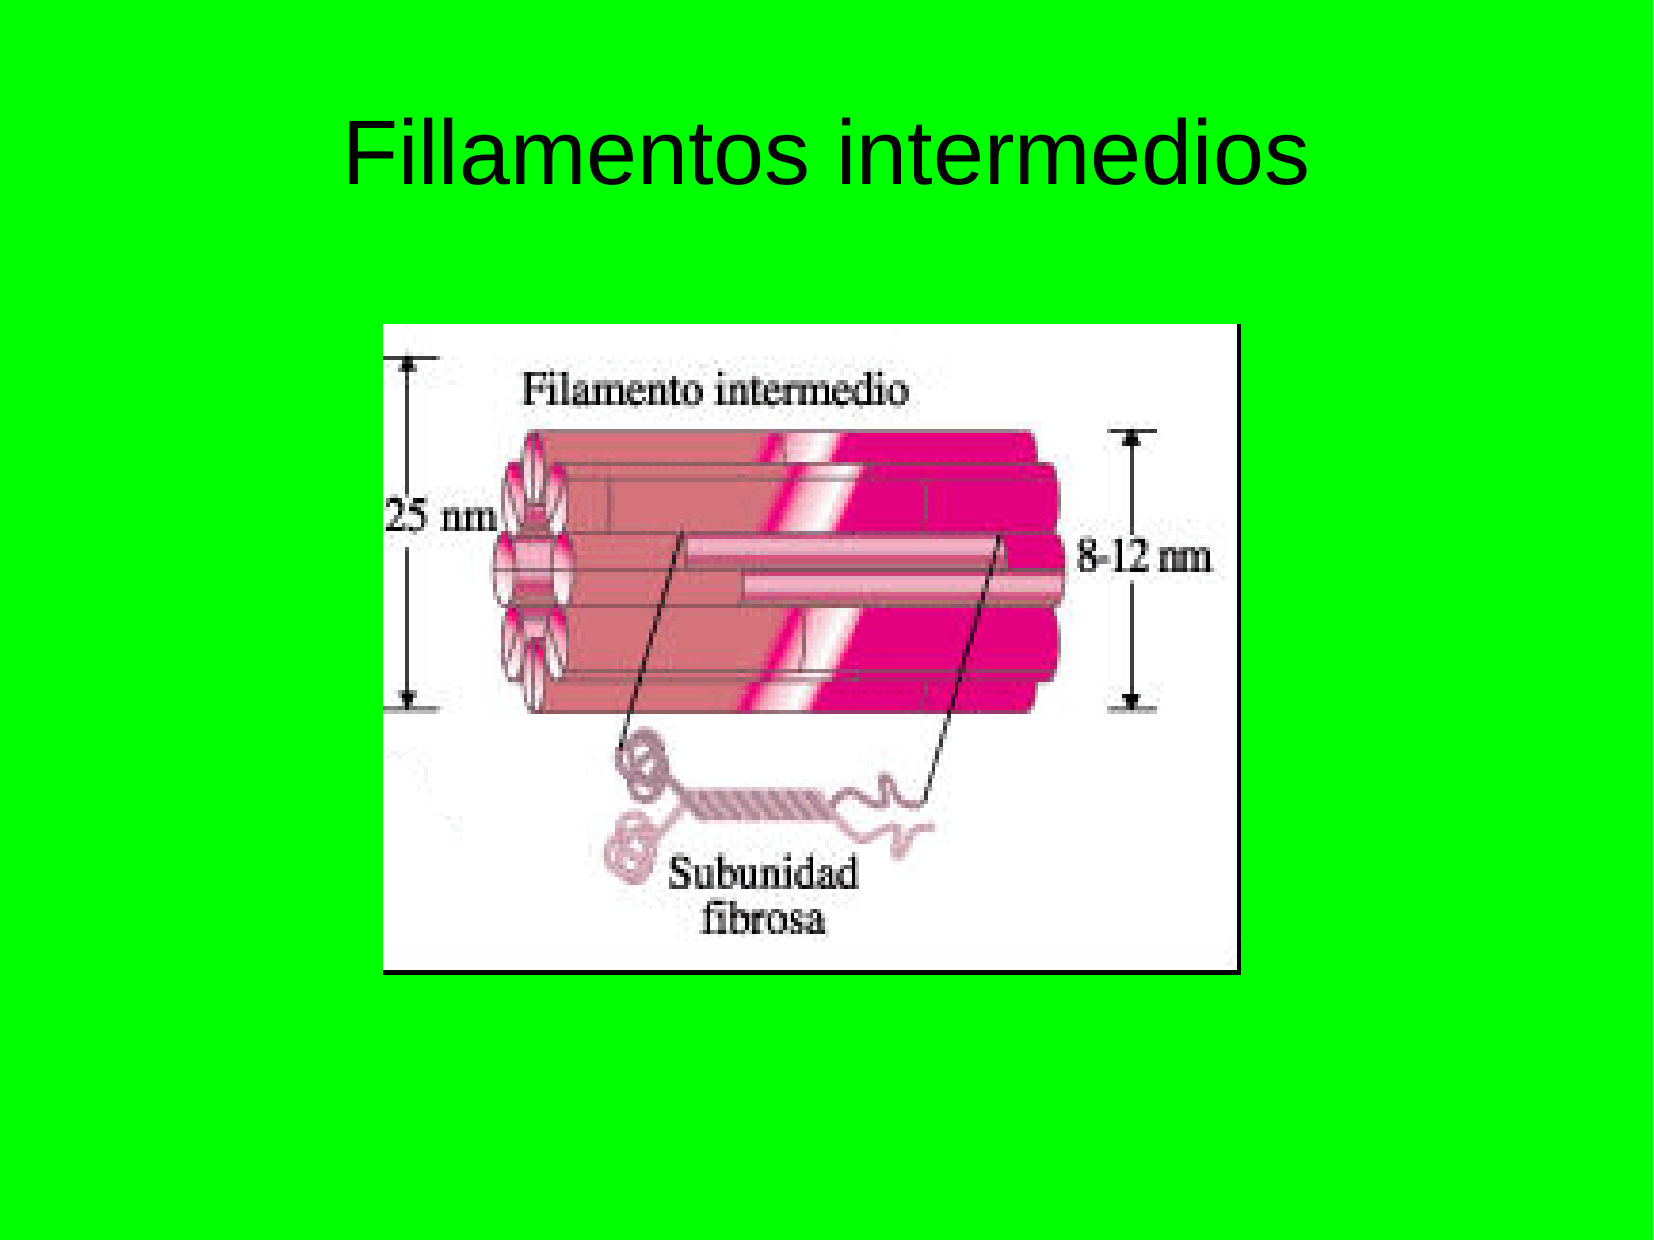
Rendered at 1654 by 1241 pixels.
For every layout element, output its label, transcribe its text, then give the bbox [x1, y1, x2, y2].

title Fillamentos intermedios [82, 49, 1571, 257]
picture [383, 324, 1241, 975]
